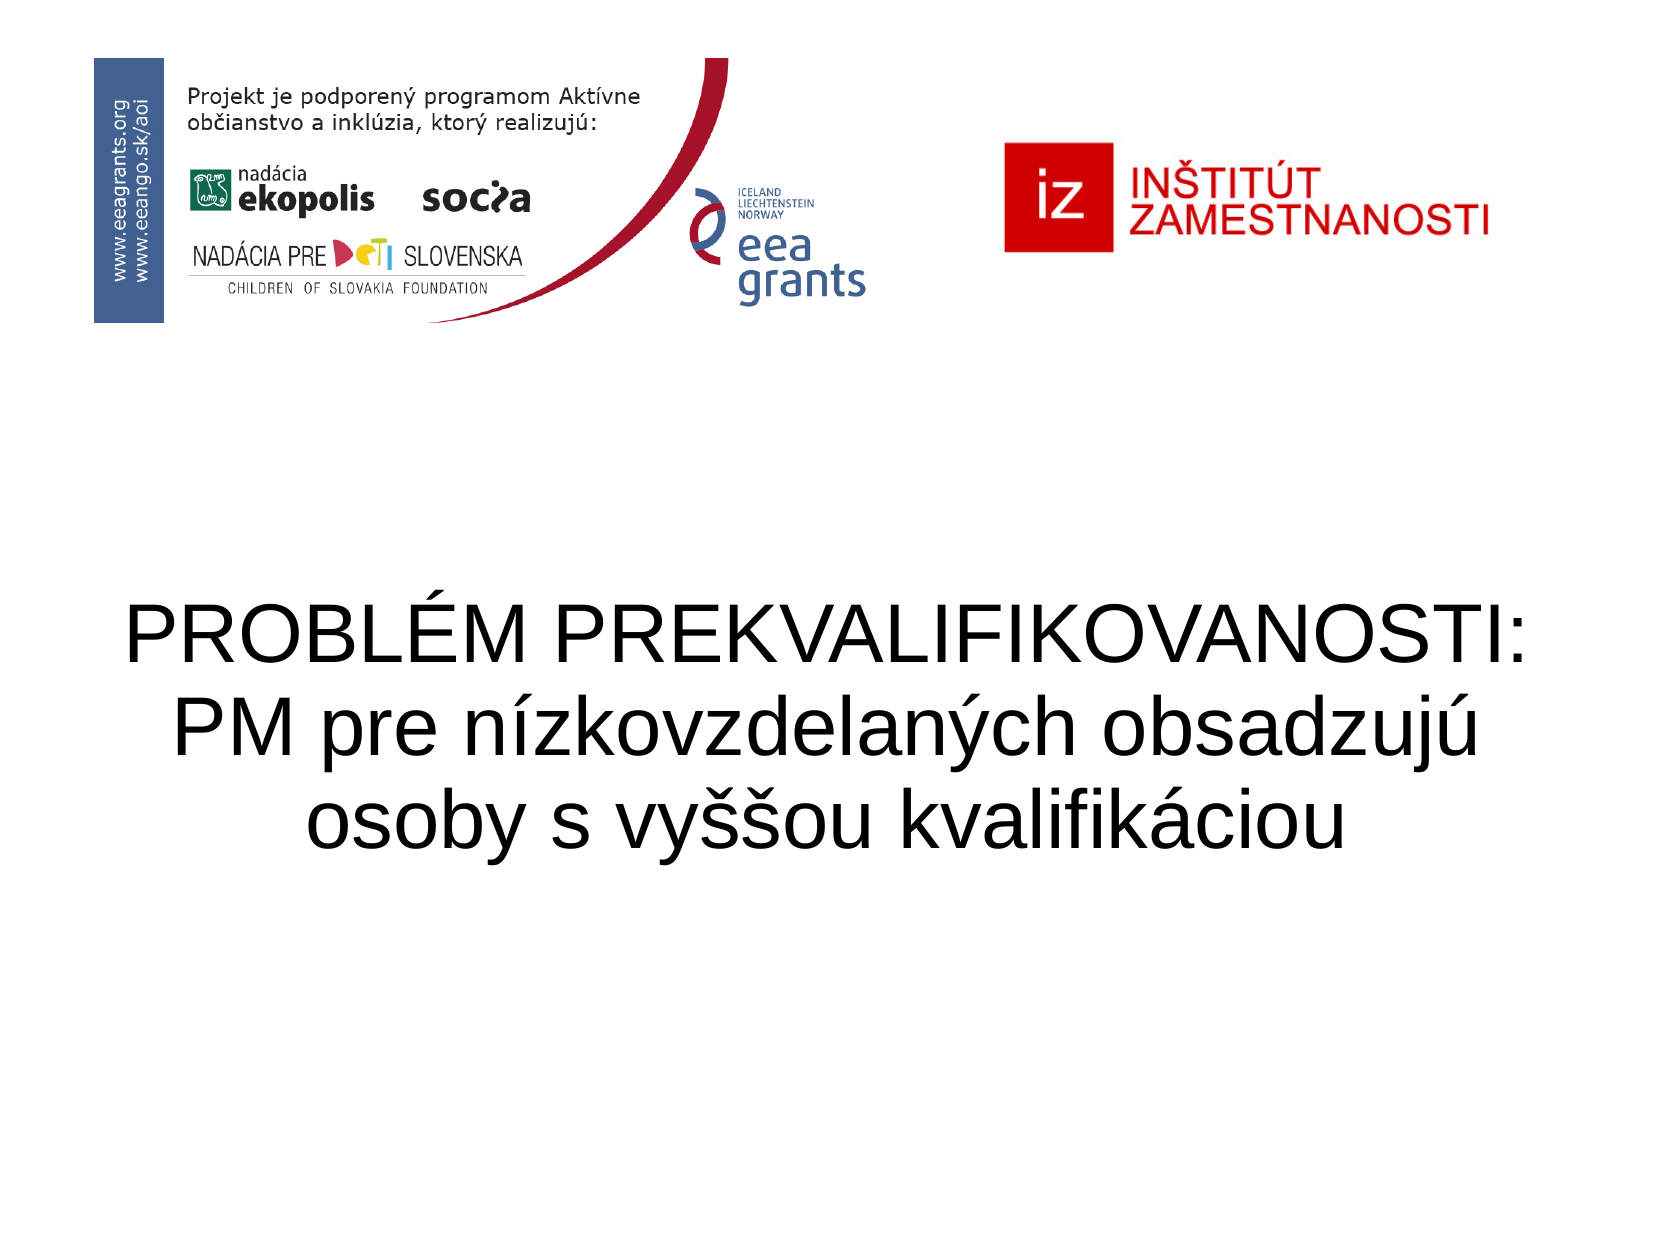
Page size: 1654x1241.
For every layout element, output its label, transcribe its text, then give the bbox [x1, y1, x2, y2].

picture [94, 58, 887, 324]
picture [944, 47, 1548, 343]
subtitle PROBLÉM PREKVALIFIKOVANOSTI: PM pre nízkovzdelaných obsadzujú osoby s vyššou kvalifikáciou [82, 425, 1571, 1145]
